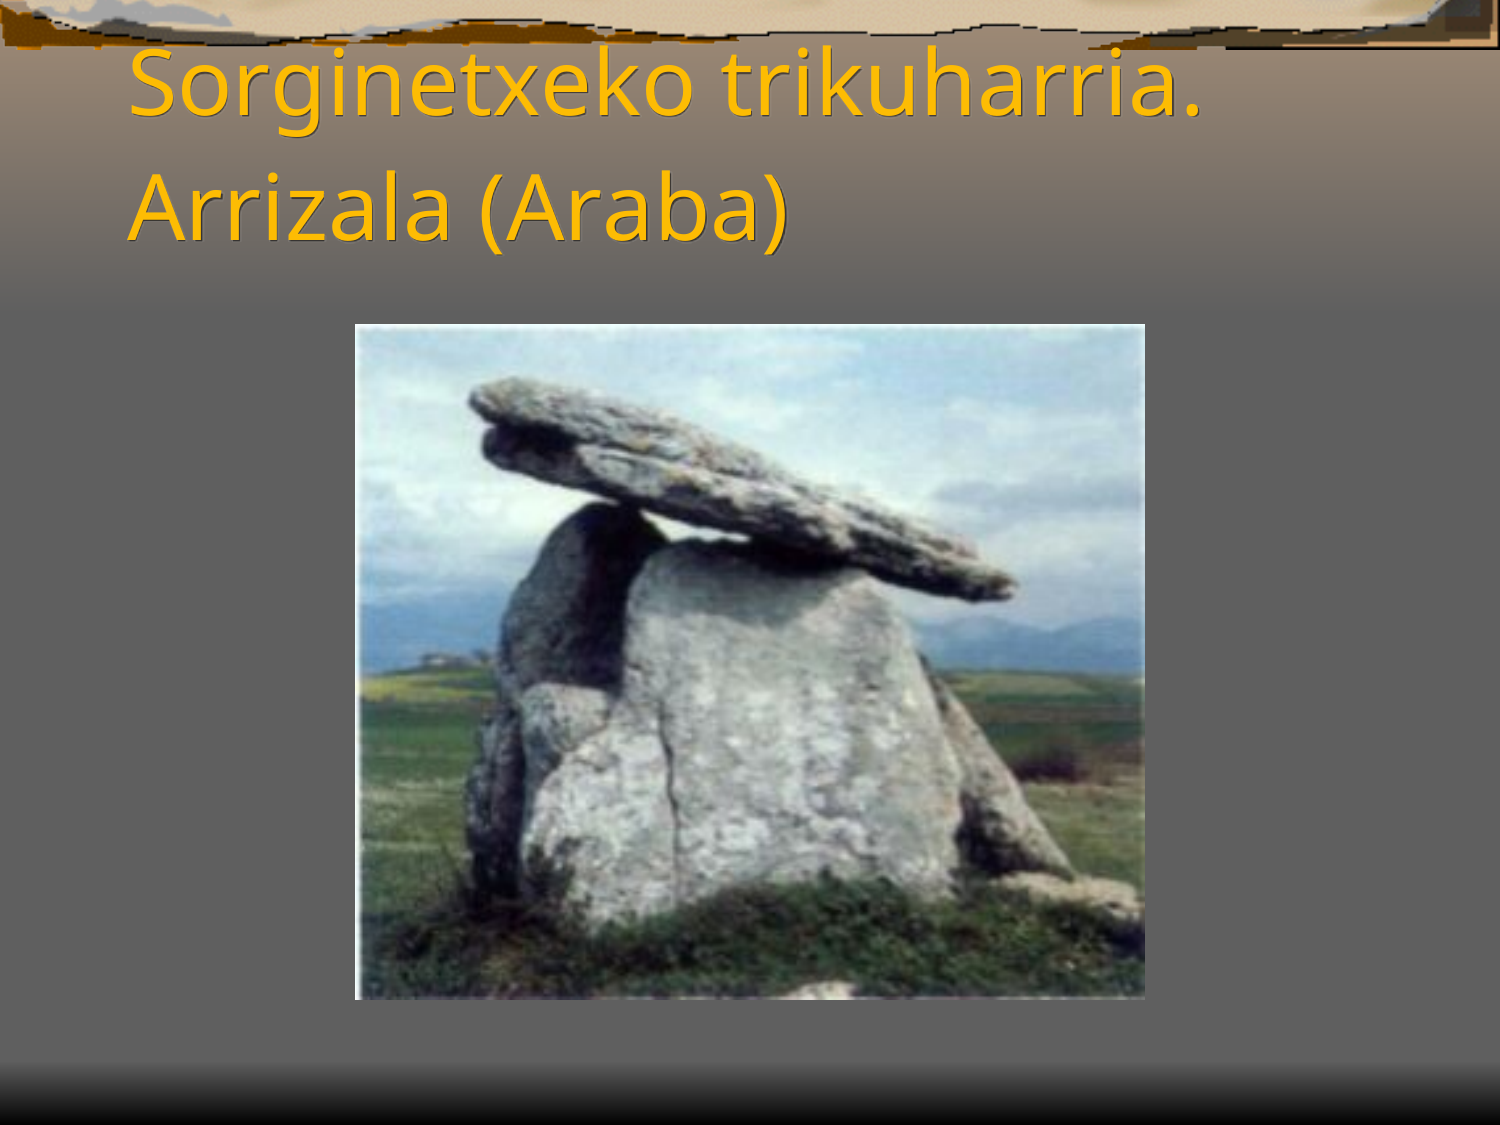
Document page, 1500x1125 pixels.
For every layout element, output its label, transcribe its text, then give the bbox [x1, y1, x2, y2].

title Sorginetxeko trikuharria. Arrizala (Araba) [112, 39, 1388, 275]
chart [355, 324, 1145, 1000]
picture [0, 0, 1500, 50]
